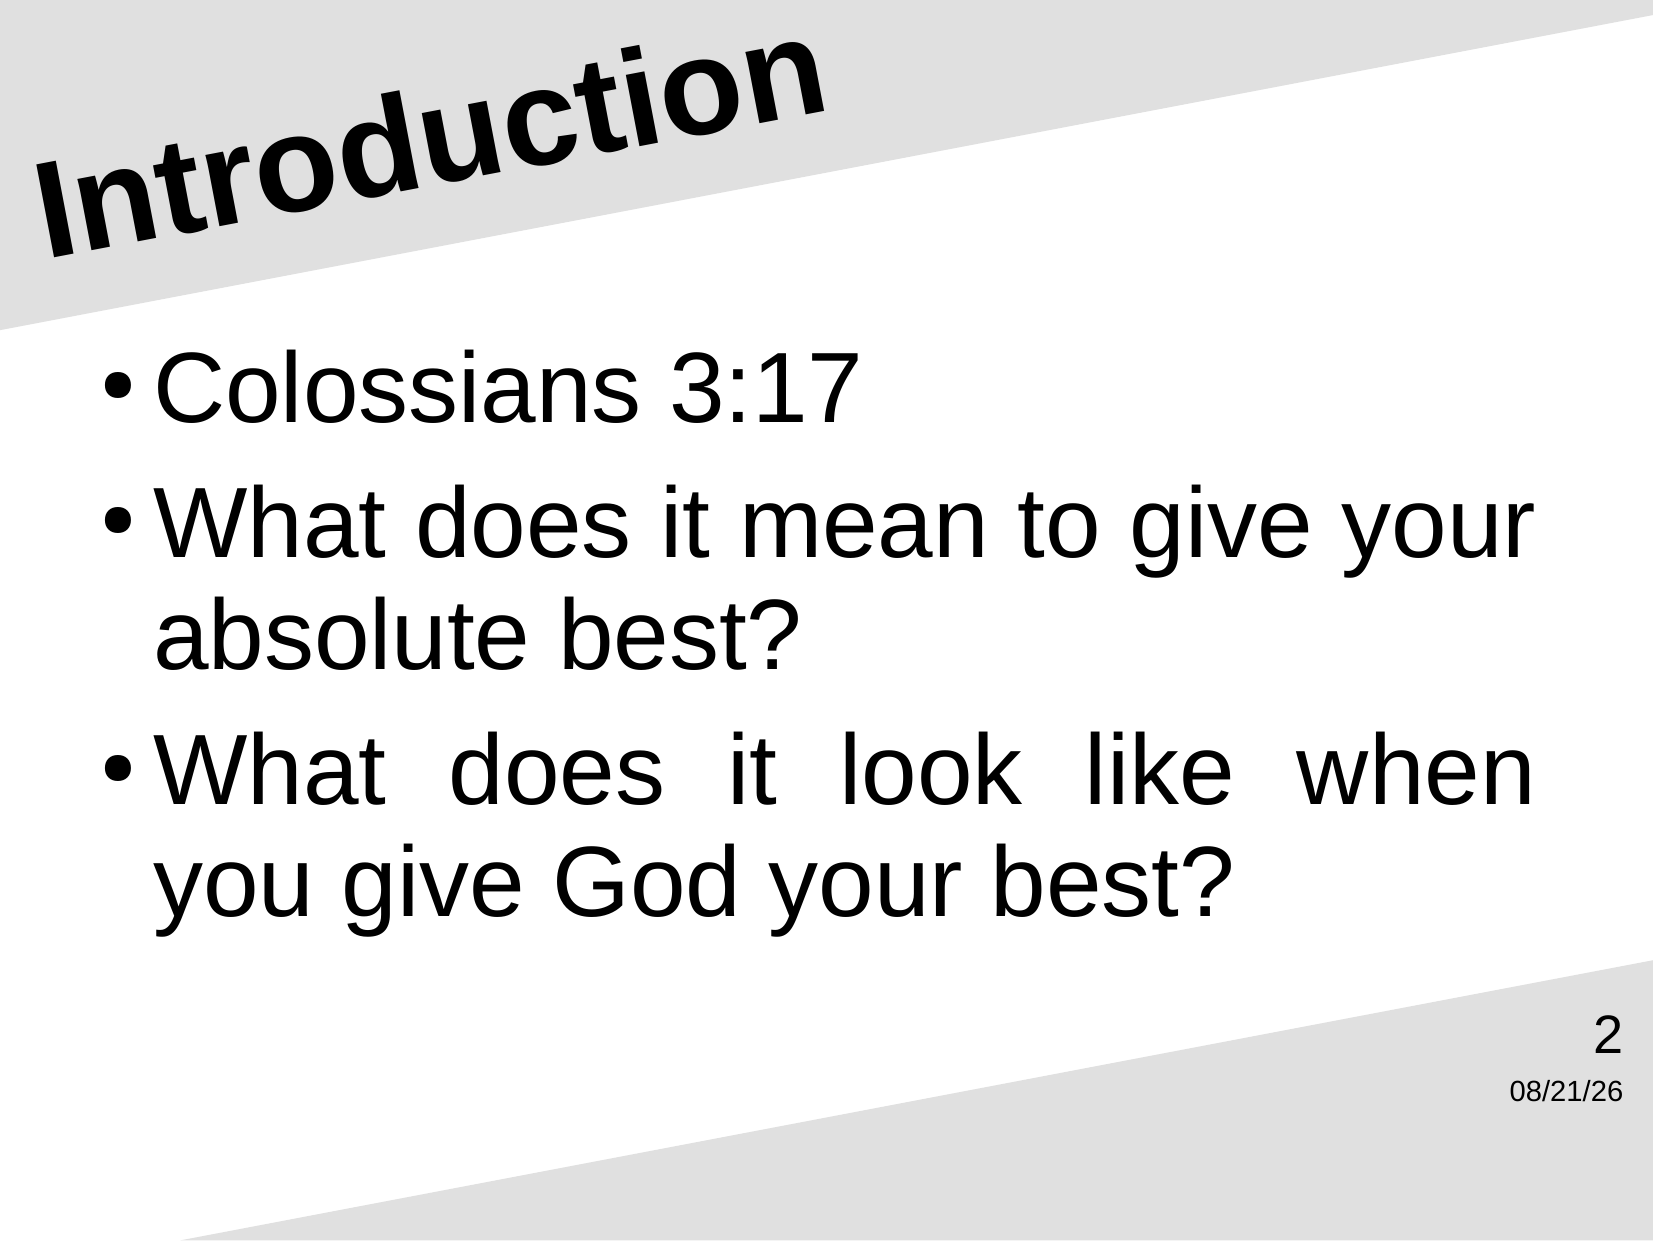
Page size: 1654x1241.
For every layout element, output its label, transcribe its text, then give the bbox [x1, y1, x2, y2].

list Colossians 3:17 What does it mean to give your absolute best? What does it look like when you give God your best? [82, 331, 1538, 1052]
title Introduction [16, 0, 1518, 315]
